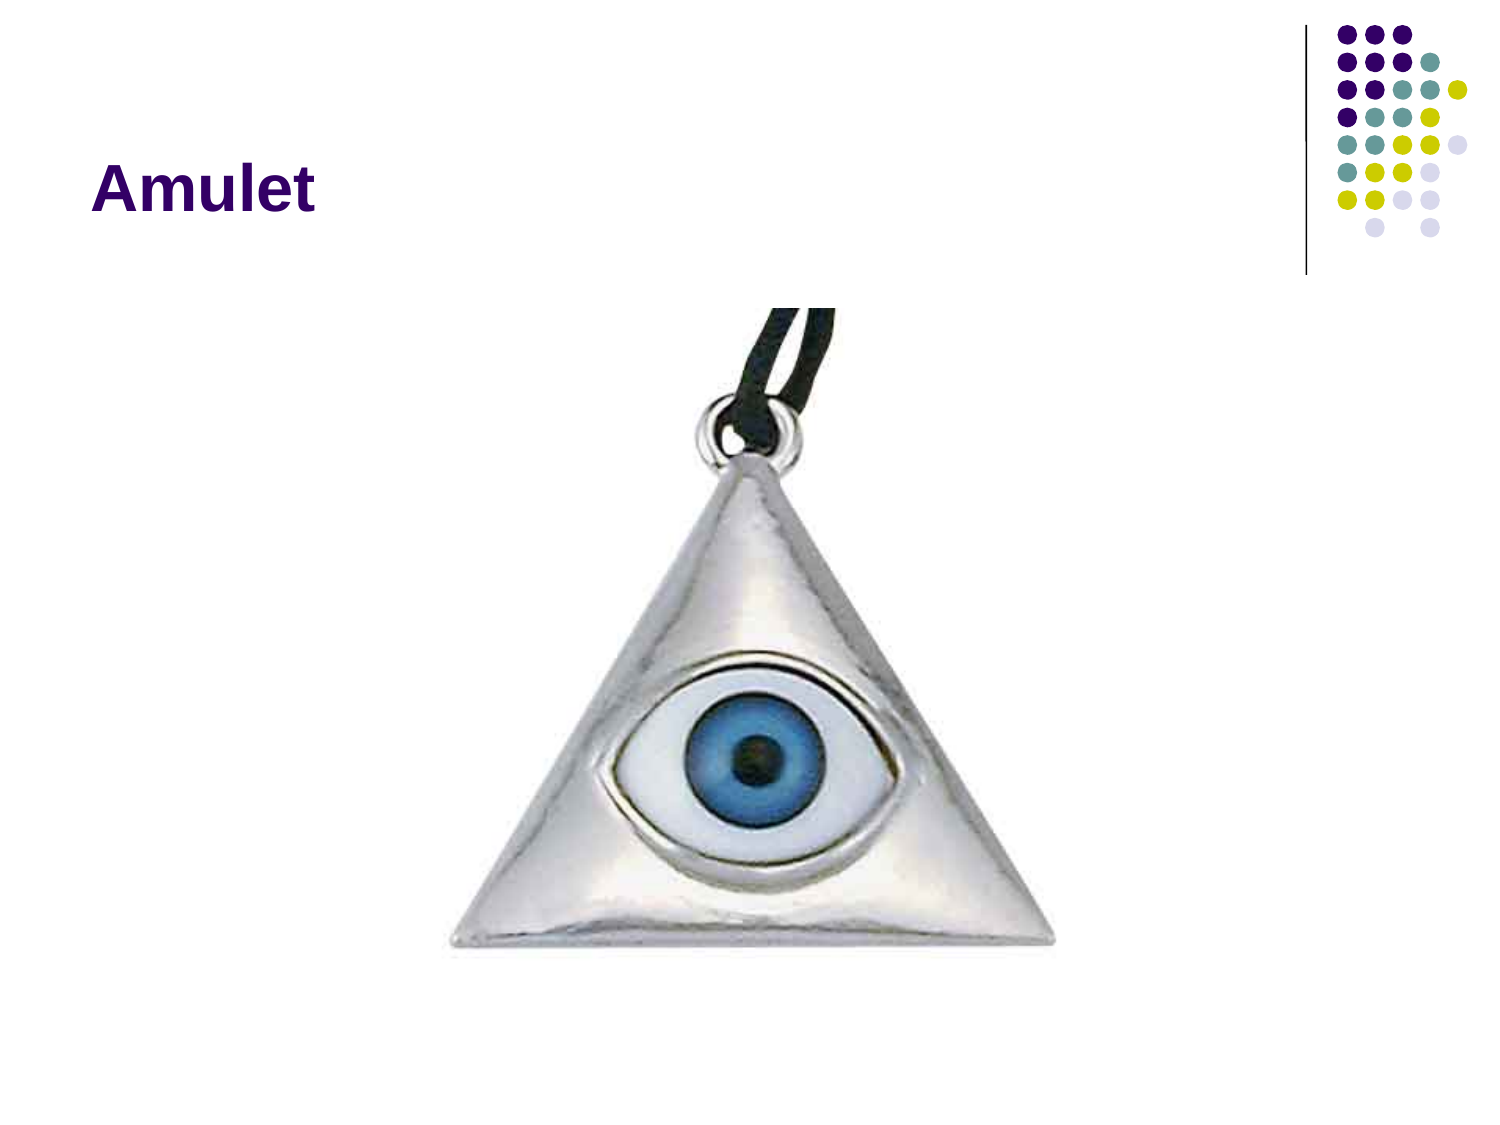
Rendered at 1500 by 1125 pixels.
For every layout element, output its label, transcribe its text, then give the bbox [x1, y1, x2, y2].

picture [417, 308, 1083, 979]
title Amulet [75, 20, 1313, 233]
